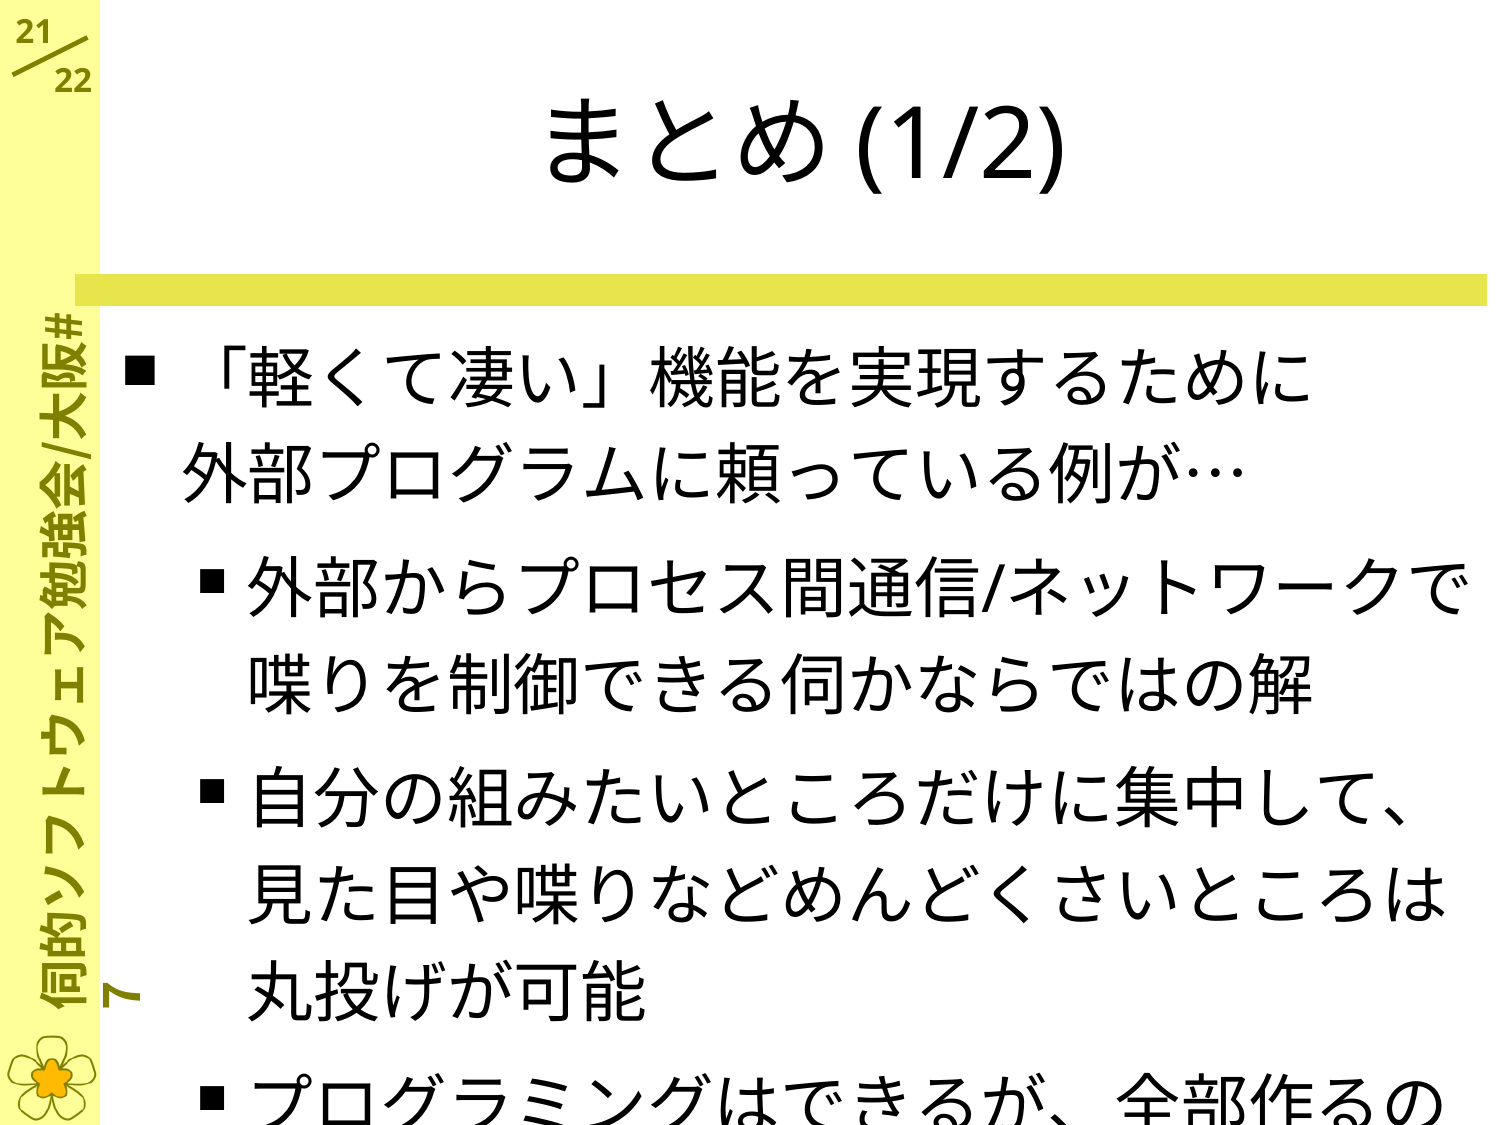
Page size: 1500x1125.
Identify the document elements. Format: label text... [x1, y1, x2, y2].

title まとめ (1/2) [125, 17, 1476, 254]
picture [5, 1033, 99, 1122]
list 「軽くて凄い」機能を実現するために 外部プログラムに頼っている例が… 外部からプロセス間通信/ネットワークで喋りを制御できる伺かならではの解 自分の組みたいところだけに集中して、見た目や喋りなどめんどくさいところは 丸投げが可能 プログラミングはできるが、全部作るのは面倒な人向け（けっこう居る） [125, 324, 1476, 1086]
